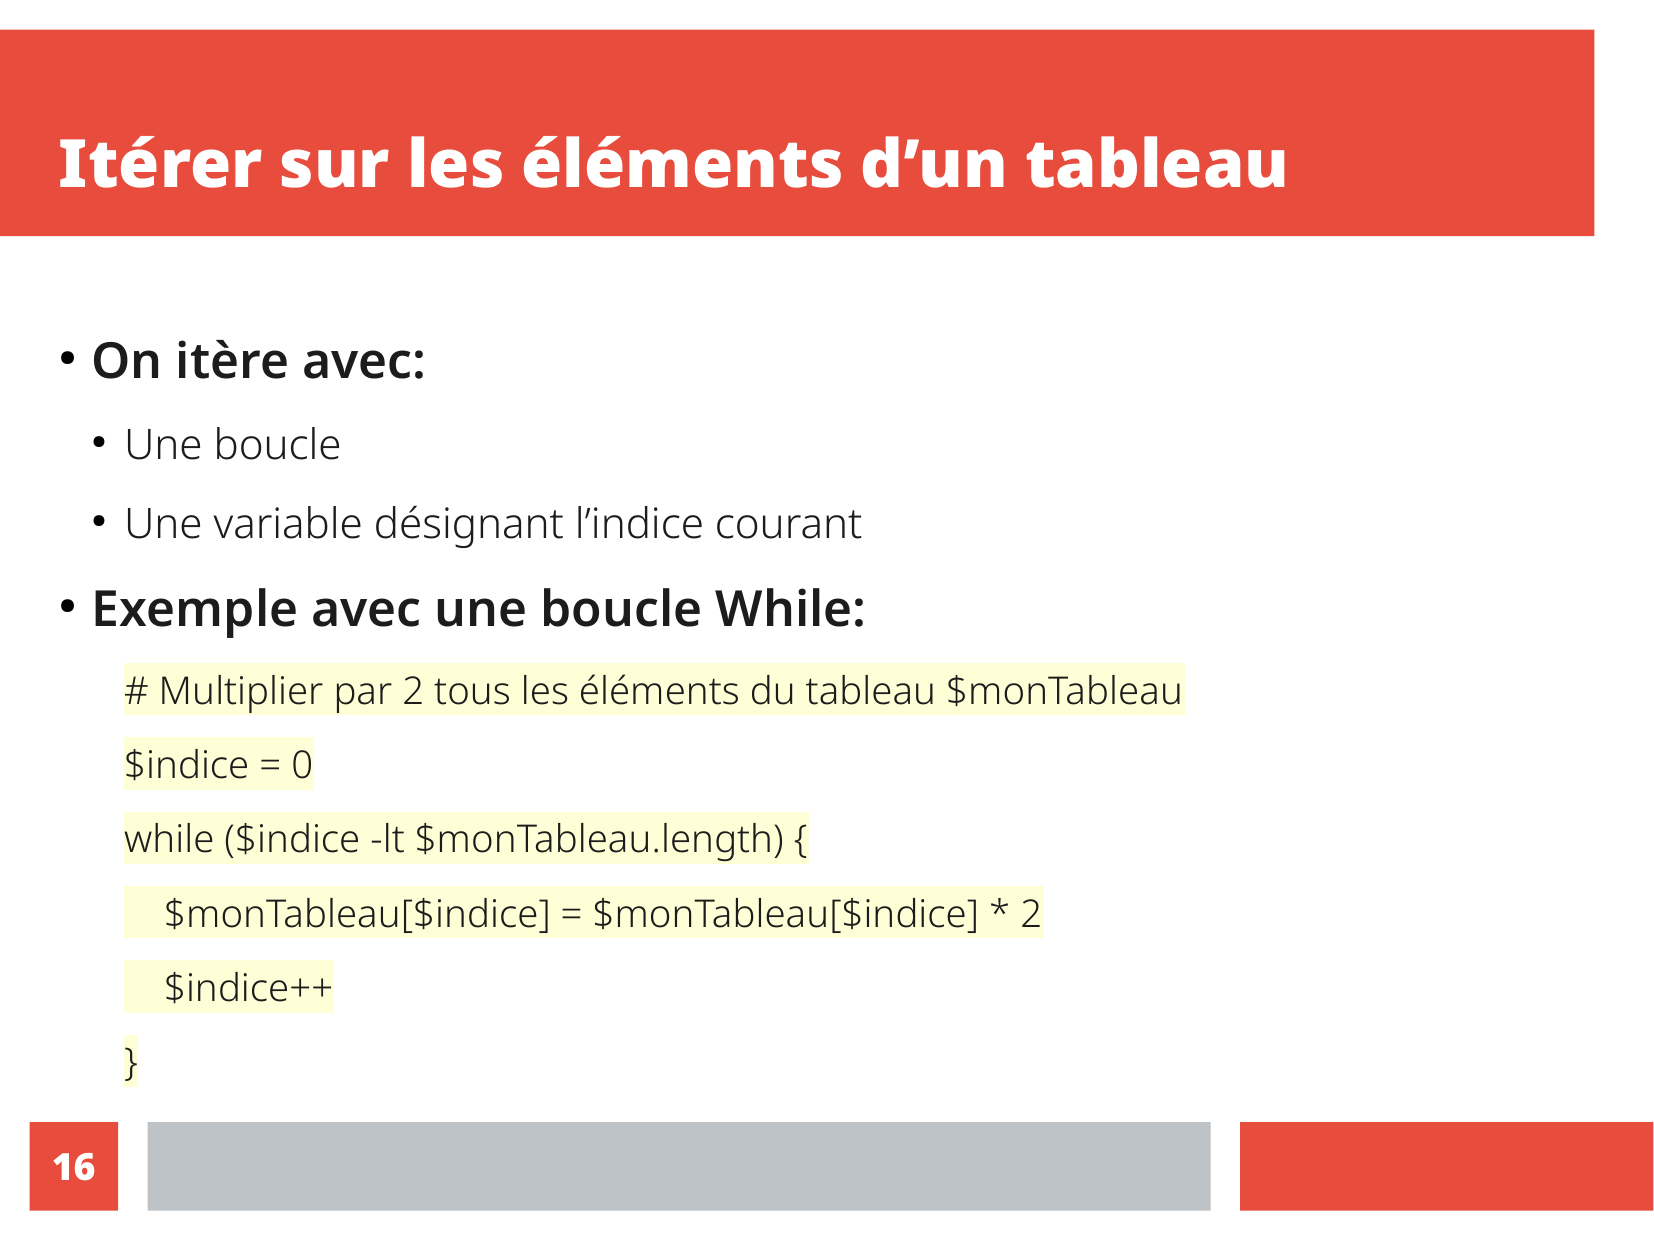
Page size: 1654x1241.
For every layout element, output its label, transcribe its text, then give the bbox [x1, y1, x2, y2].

list On itère avec: Une boucle Une variable désignant l’indice courant Exemple avec une boucle While: # Multiplier par 2 tous les éléments du tableau $monTableau $indice = 0 while ($indice -lt $monTableau.length) { $monTableau[$indice] = $monTableau[$indice] * 2 $indice++ } [59, 324, 1565, 1093]
title Itérer sur les éléments d’un tableau [59, 59, 1595, 207]
